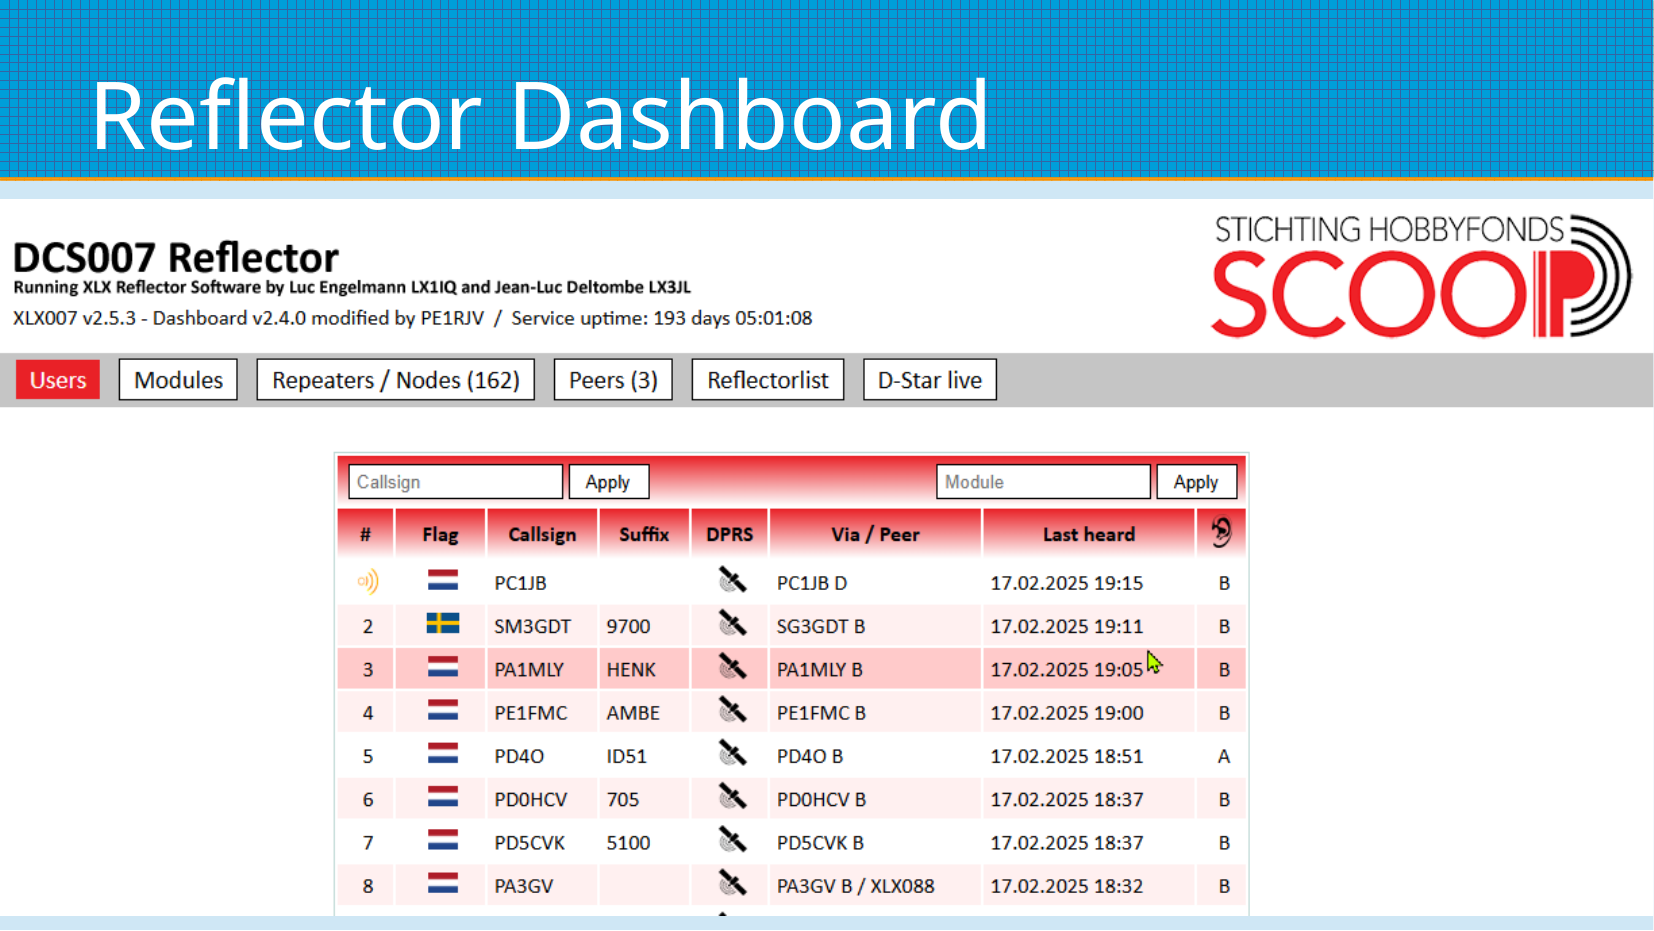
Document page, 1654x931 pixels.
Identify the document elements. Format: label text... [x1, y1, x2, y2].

picture [0, 199, 1654, 916]
title Reflector Dashboard [88, 14, 1565, 178]
